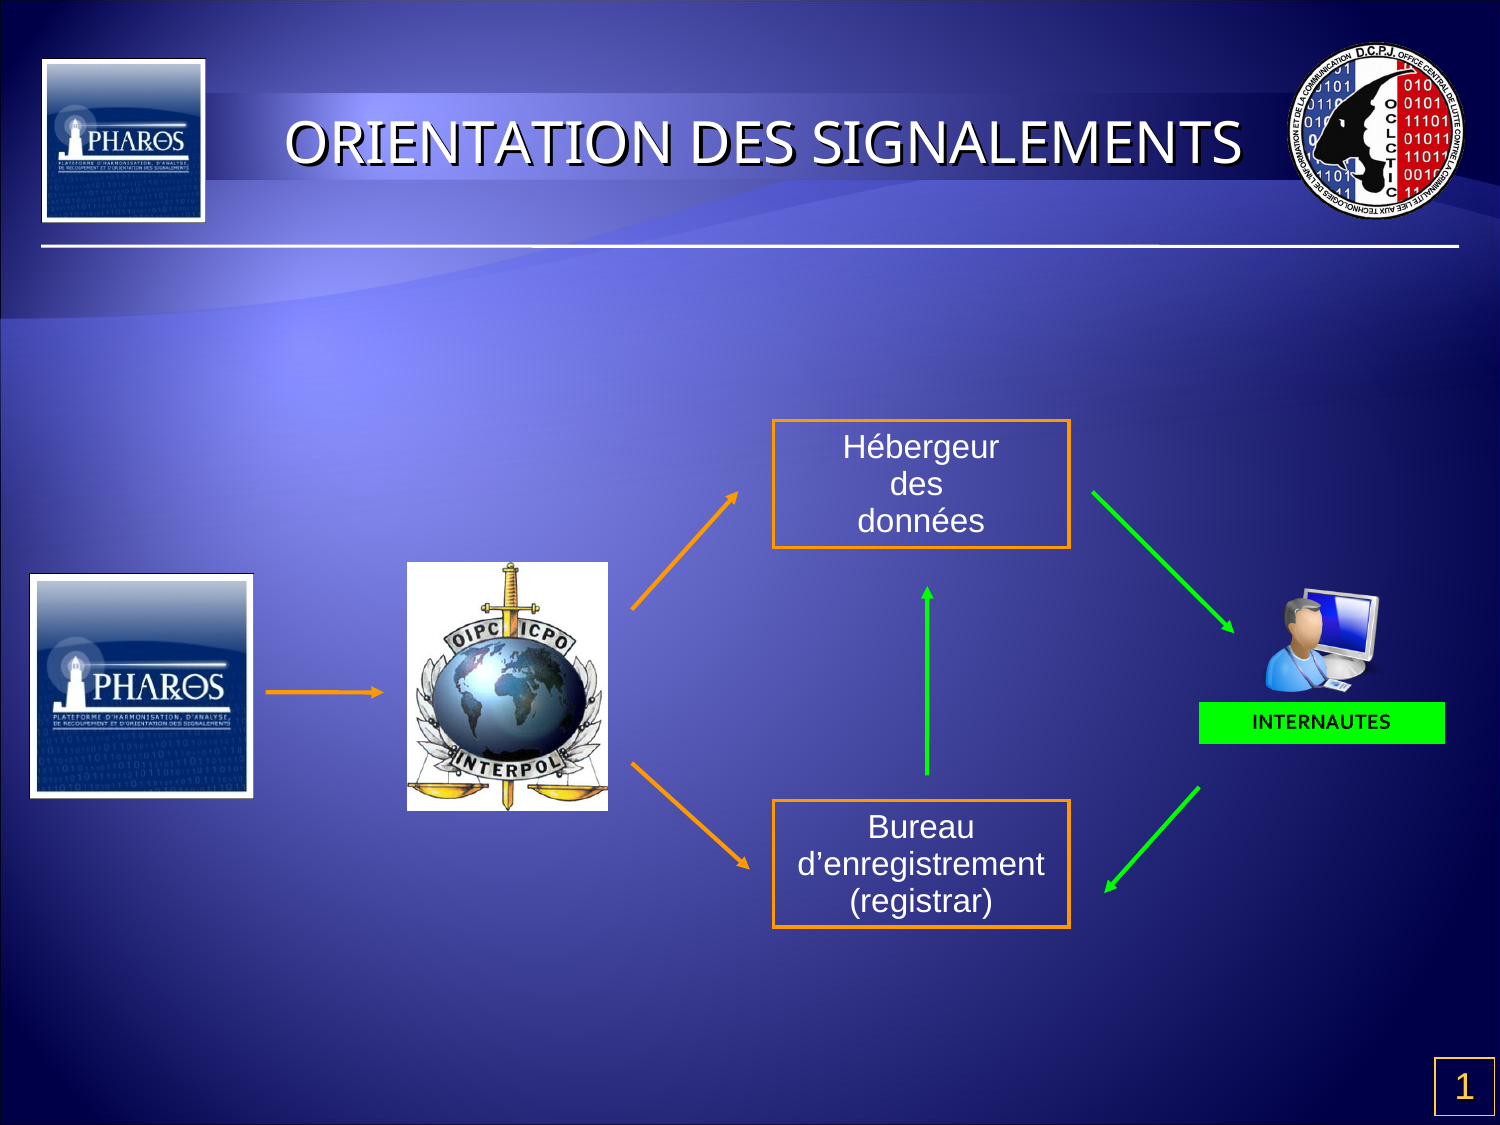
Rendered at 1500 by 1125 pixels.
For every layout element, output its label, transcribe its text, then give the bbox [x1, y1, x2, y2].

picture [0, 0, 1500, 1125]
text_box ORIENTATION DES SIGNALEMENTS [206, 93, 1287, 189]
text_box Bureau d’enregistrement (registrar)‏ [773, 800, 1069, 927]
text_box 1 [1435, 1057, 1495, 1116]
text_box Hébergeur des données [773, 420, 1069, 548]
